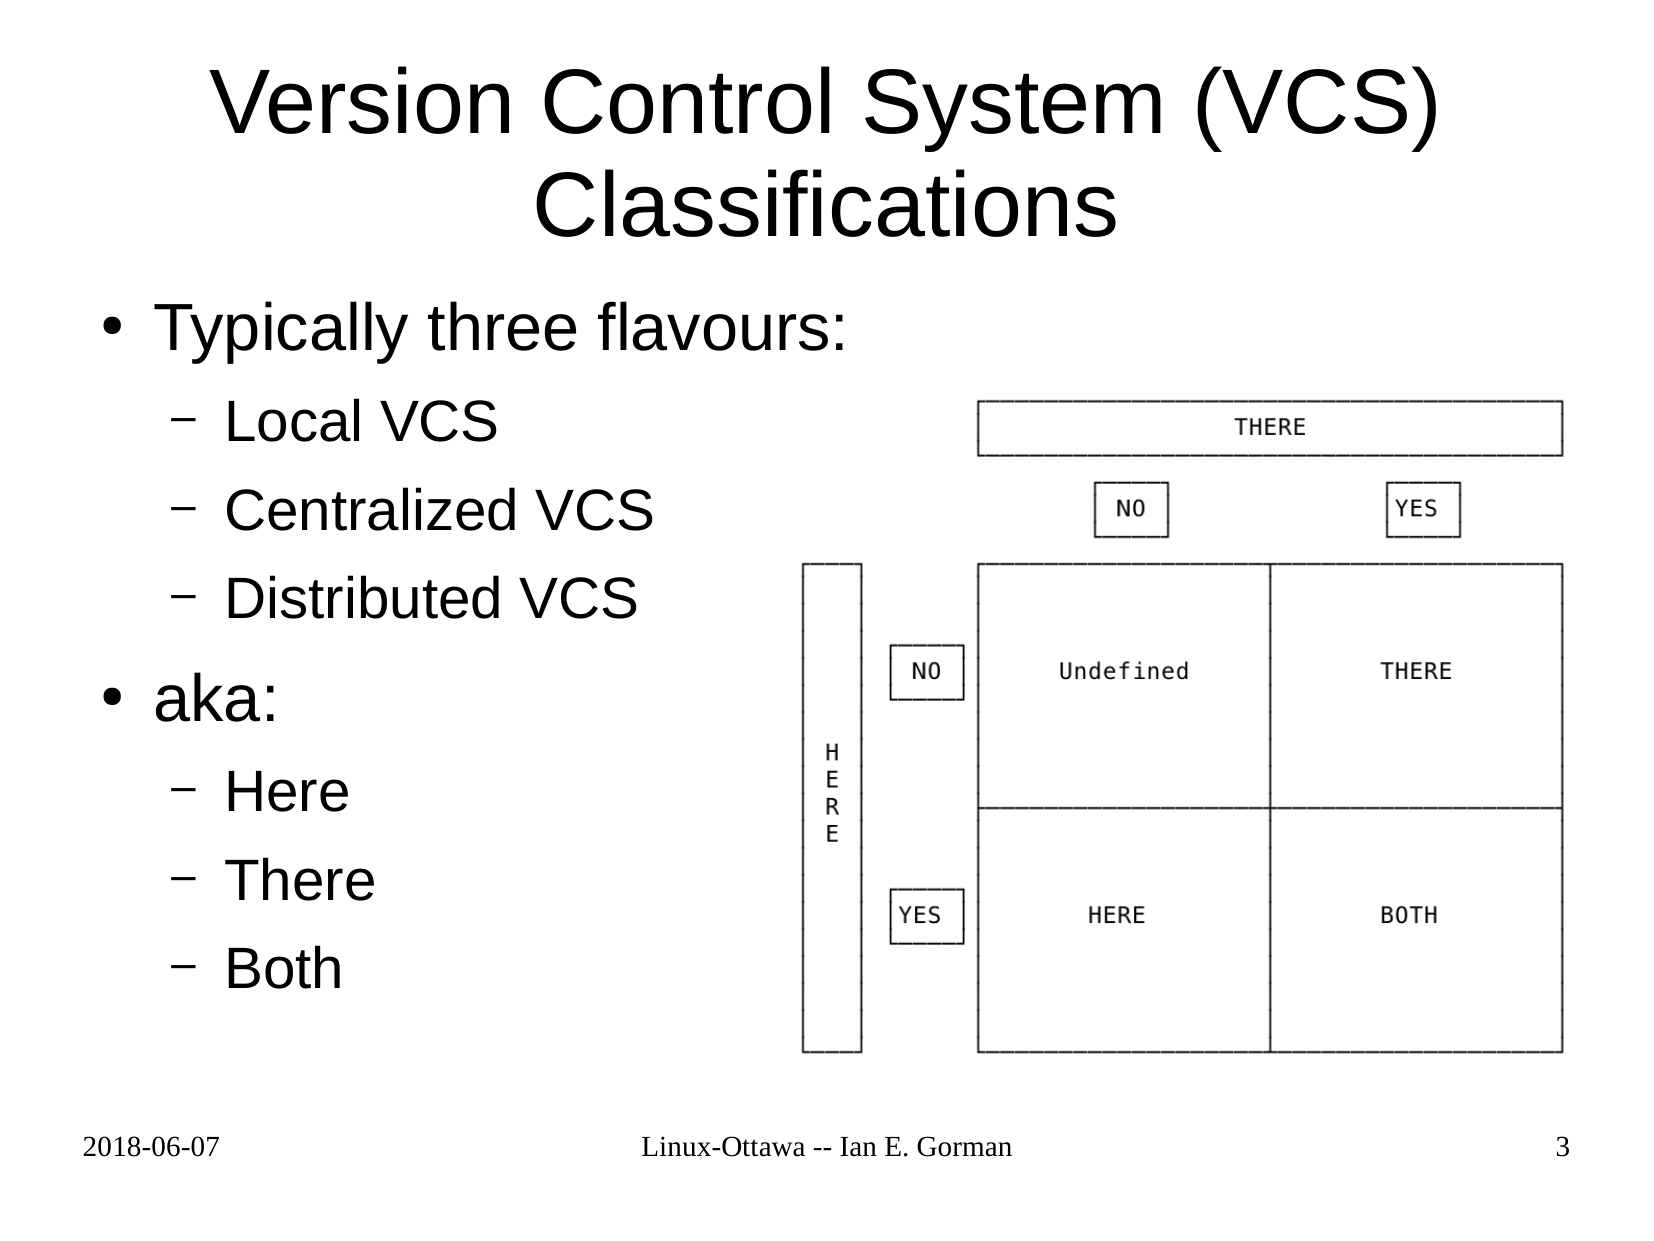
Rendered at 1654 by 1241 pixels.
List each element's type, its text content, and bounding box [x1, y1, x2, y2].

picture [794, 387, 1570, 1067]
list Typically three flavours: Local VCS Centralized VCS Distributed VCS aka: Here There Both [82, 290, 1571, 1096]
title Version Control System (VCS) Classifications [82, 49, 1571, 257]
